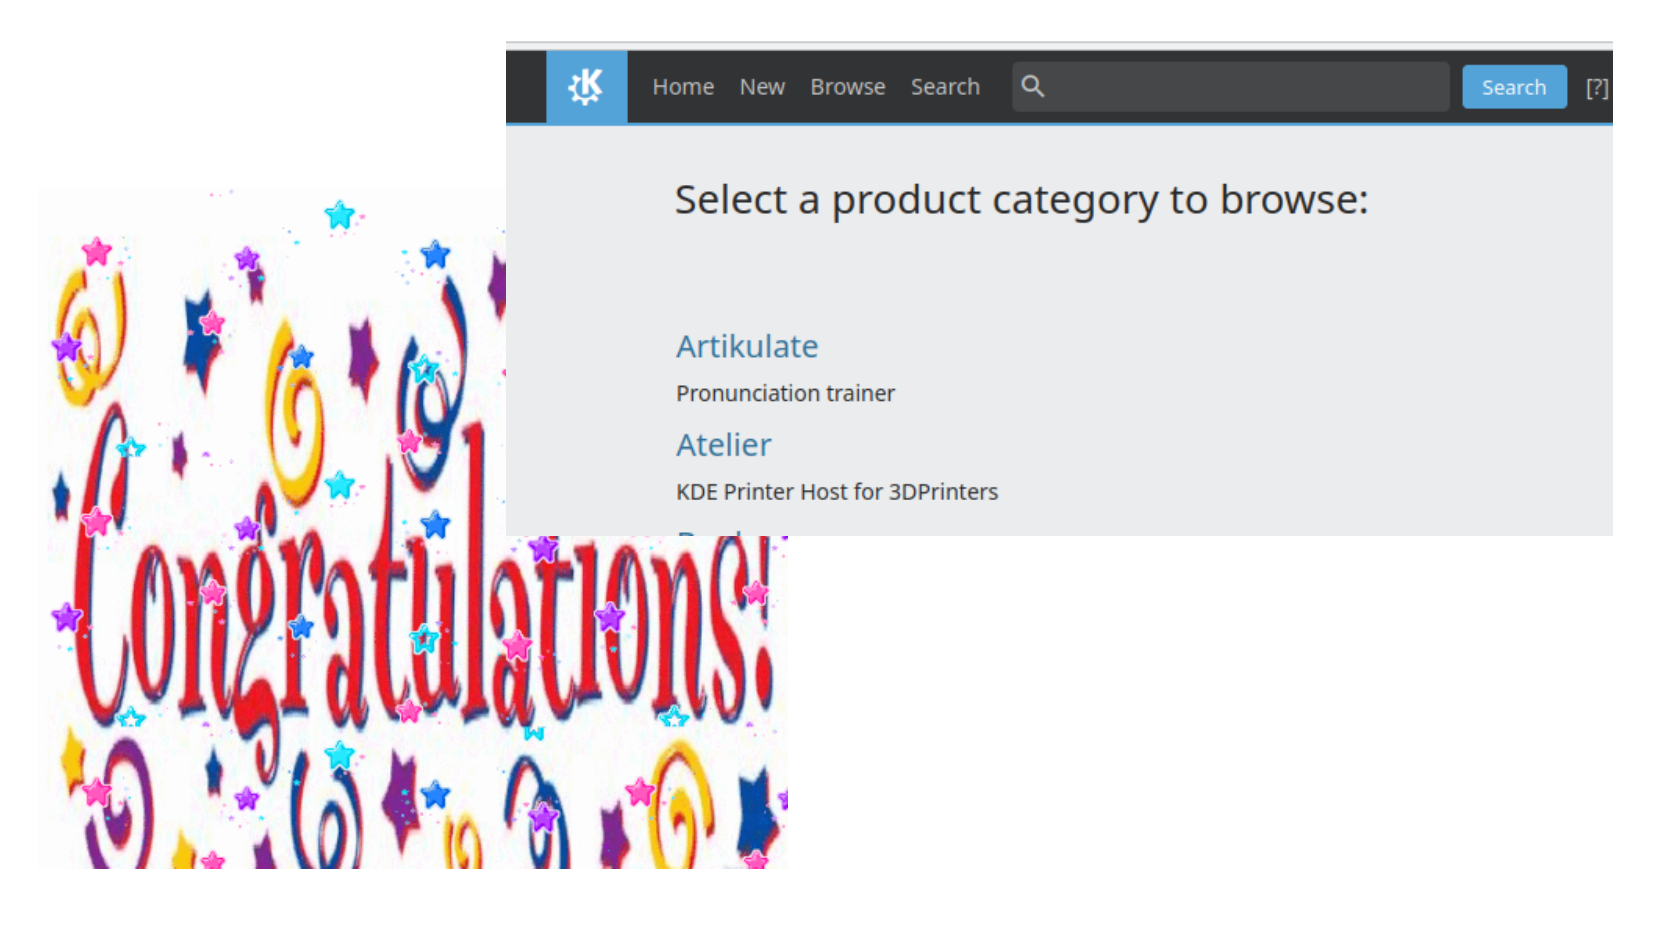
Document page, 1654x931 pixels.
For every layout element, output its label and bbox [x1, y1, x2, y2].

picture [37, 37, 1613, 869]
